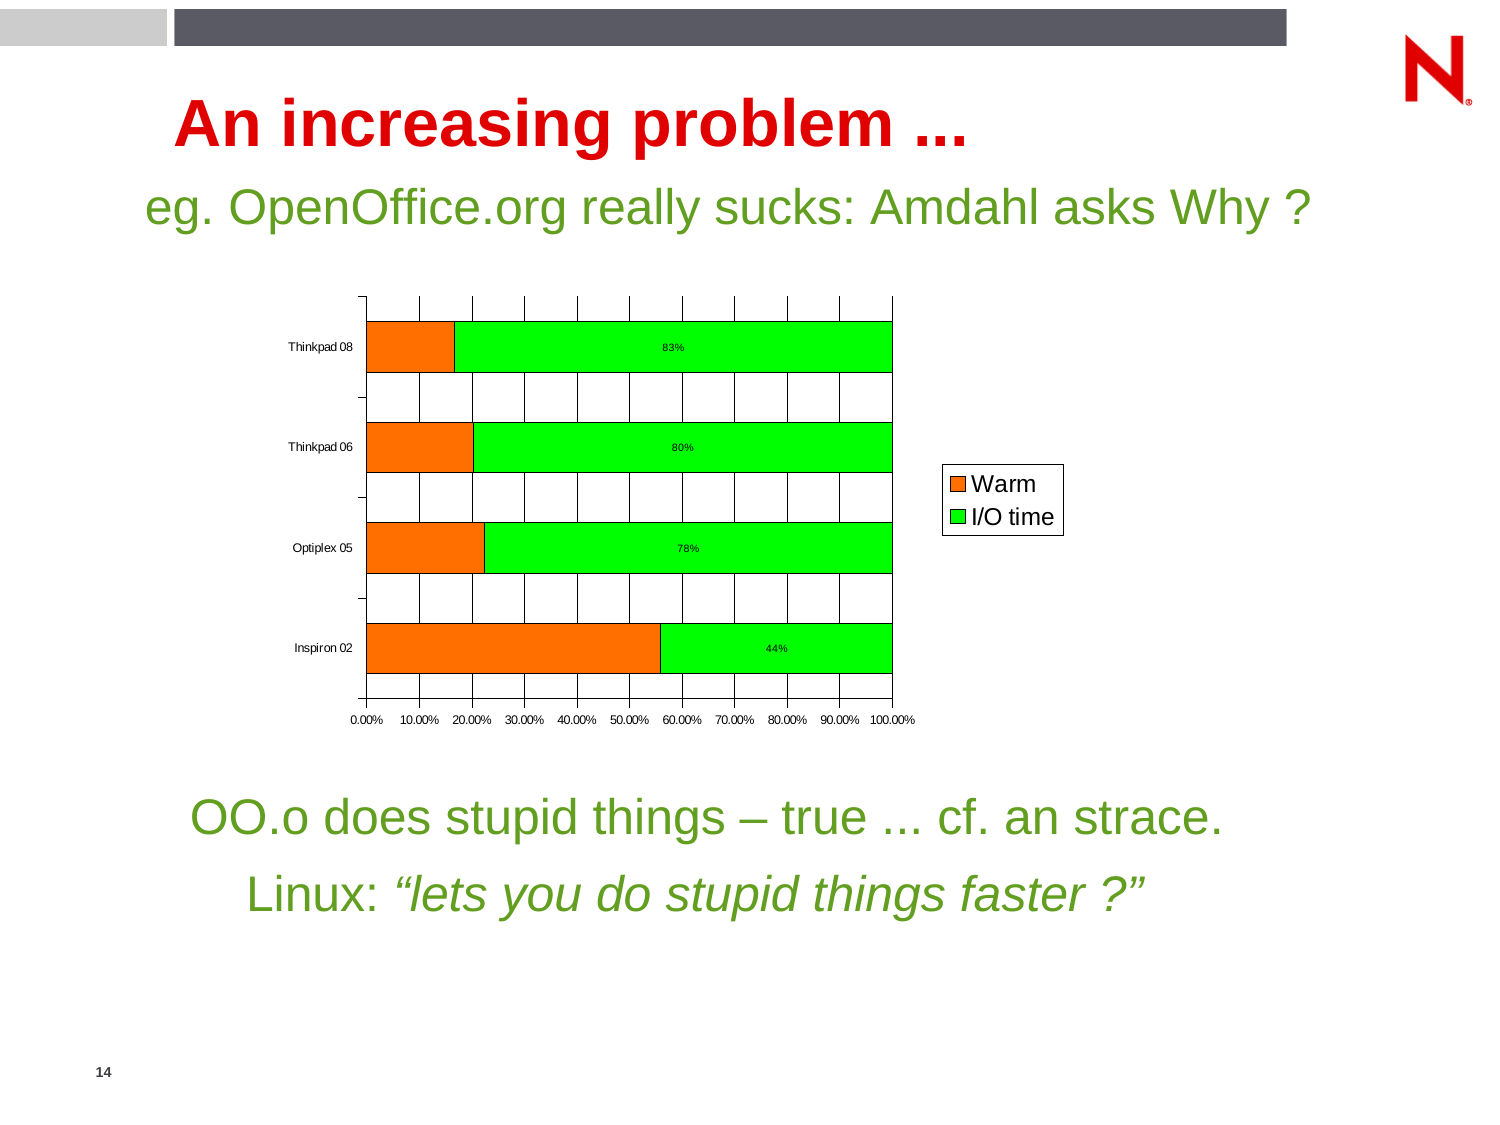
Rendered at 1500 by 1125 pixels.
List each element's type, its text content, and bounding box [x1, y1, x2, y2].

picture [1403, 32, 1473, 107]
title An increasing problem ... [173, 41, 1395, 176]
list eg. OpenOffice.org really sucks: Amdahl asks Why ? [145, 176, 1403, 962]
text_box OO.o does stupid things – true ... cf. an strace. Linux: “lets you do stupid things faster ?” [189, 786, 1293, 1002]
